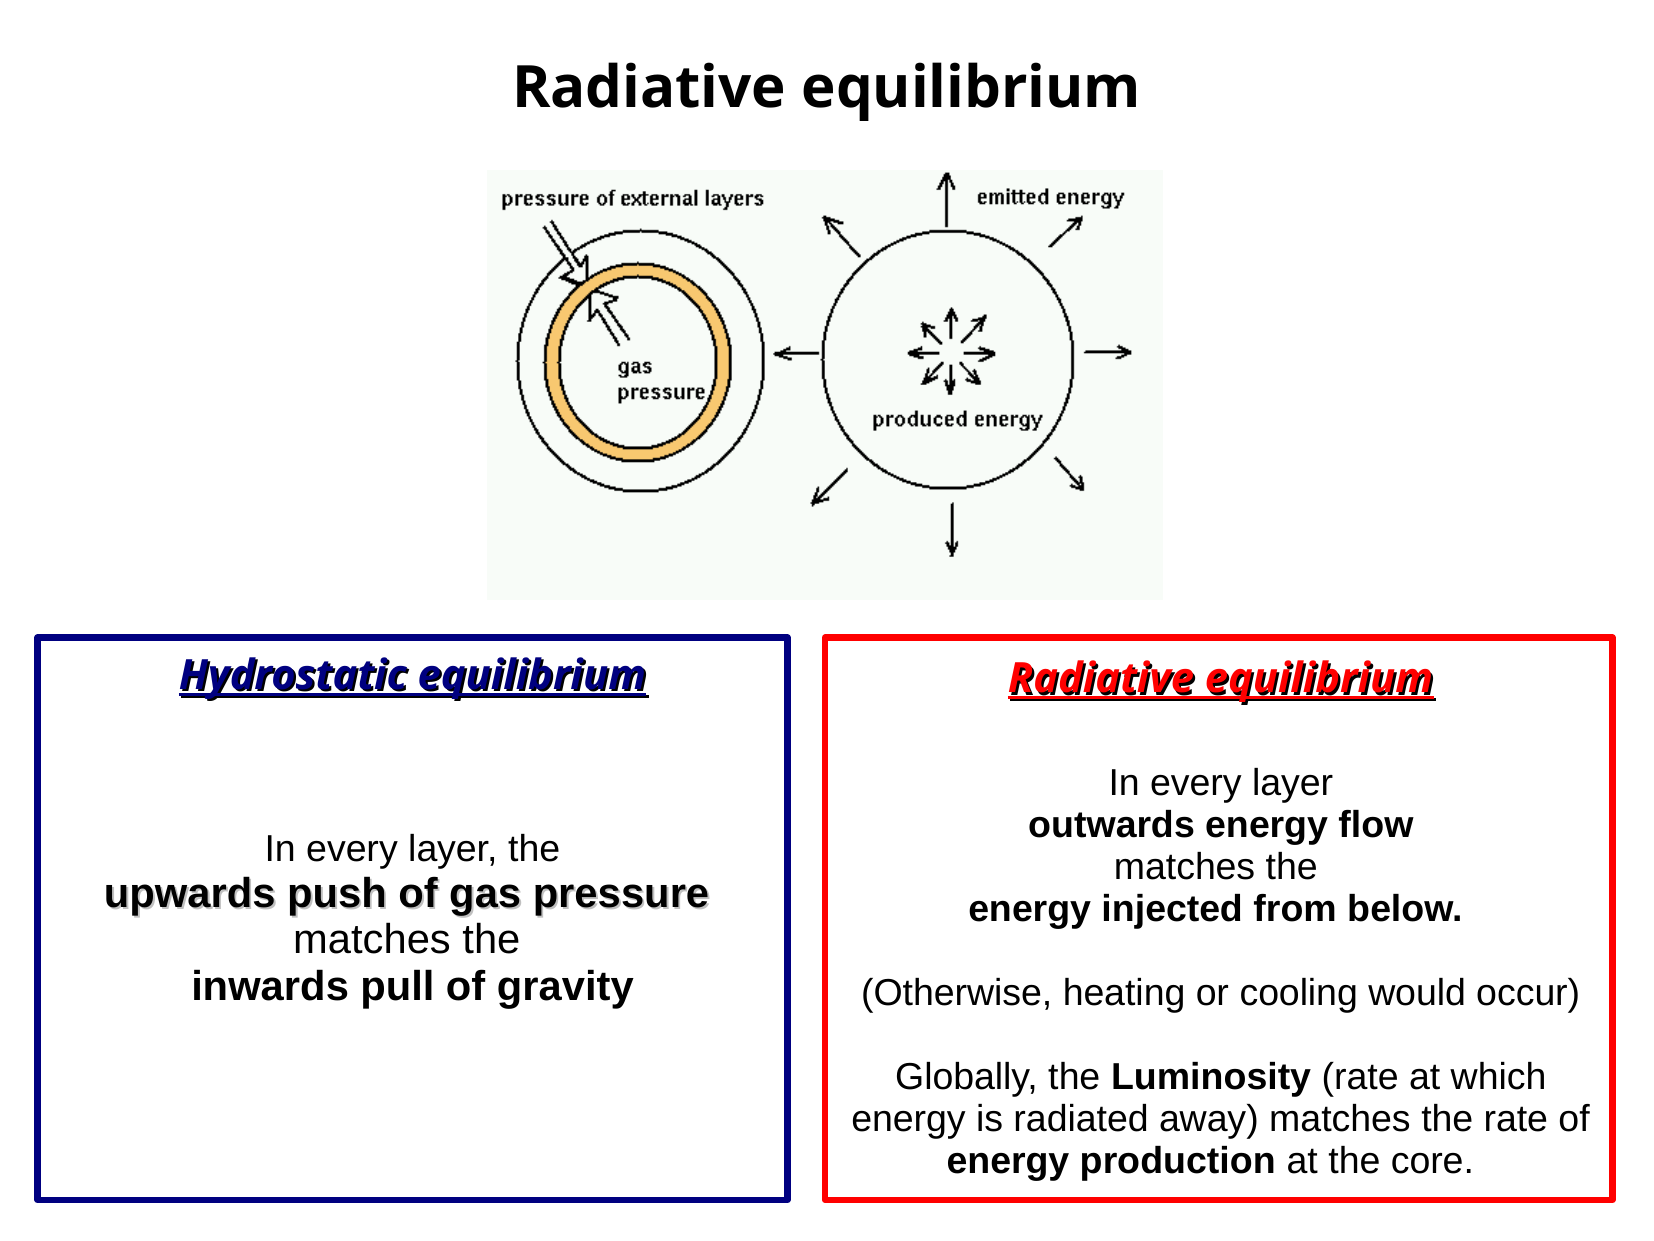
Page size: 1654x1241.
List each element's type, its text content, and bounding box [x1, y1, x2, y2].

text_box [825, 637, 1613, 1201]
text_box Hydrostatic equilibrium In every layer, the upwards push of gas pressure matches the inwards pull of gravity [37, 637, 788, 1201]
text_box Radiative equilibrium [0, 37, 1654, 134]
text_box Radiative equilibrium In every layer outwards energy flow matches the energy injected from below. (Otherwise, heating or cooling would occur) Globally, the Luminosity (rate at which energy is radiated away) matches the rate of energy production at the core. [827, 640, 1615, 1241]
picture [487, 170, 1163, 601]
